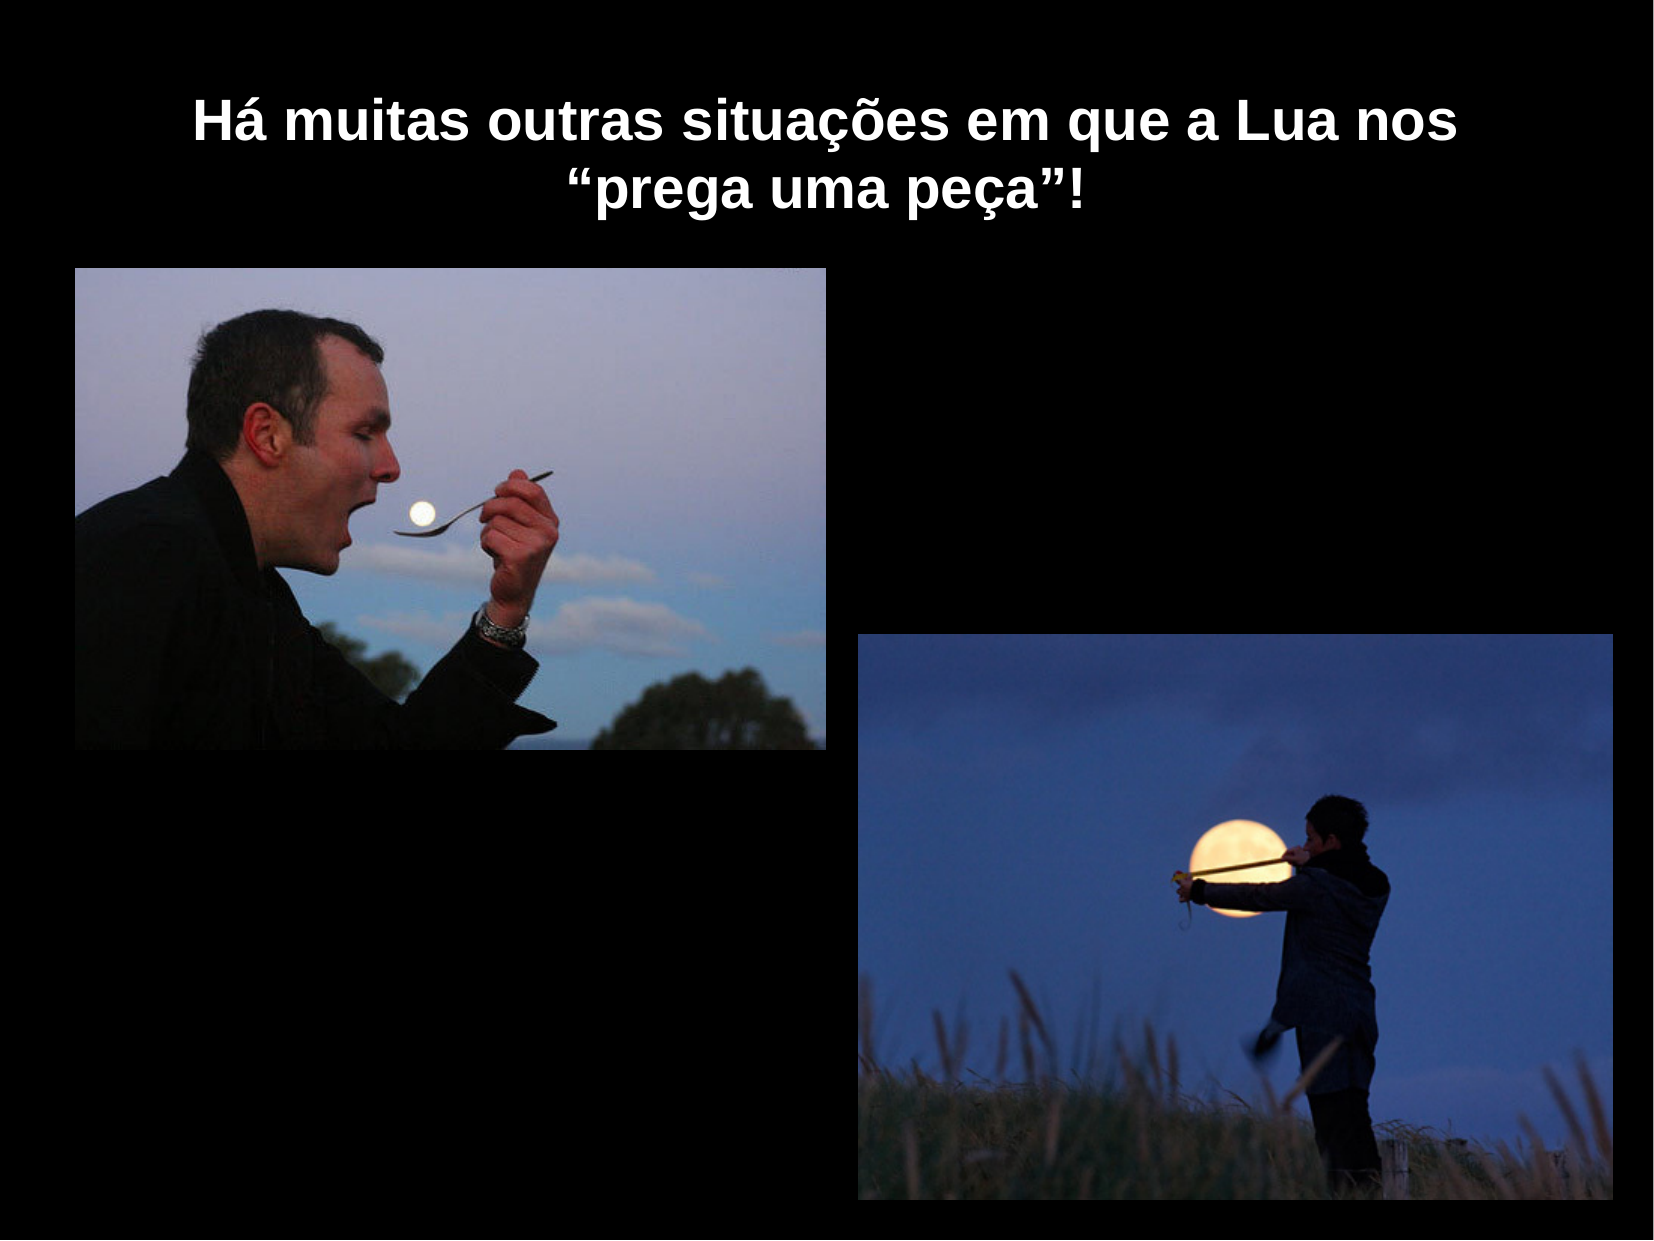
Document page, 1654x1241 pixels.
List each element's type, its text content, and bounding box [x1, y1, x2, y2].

title Há muitas outras situações em que a Lua nos “prega uma peça”! [82, 49, 1571, 257]
picture [75, 268, 826, 751]
picture [858, 634, 1613, 1201]
